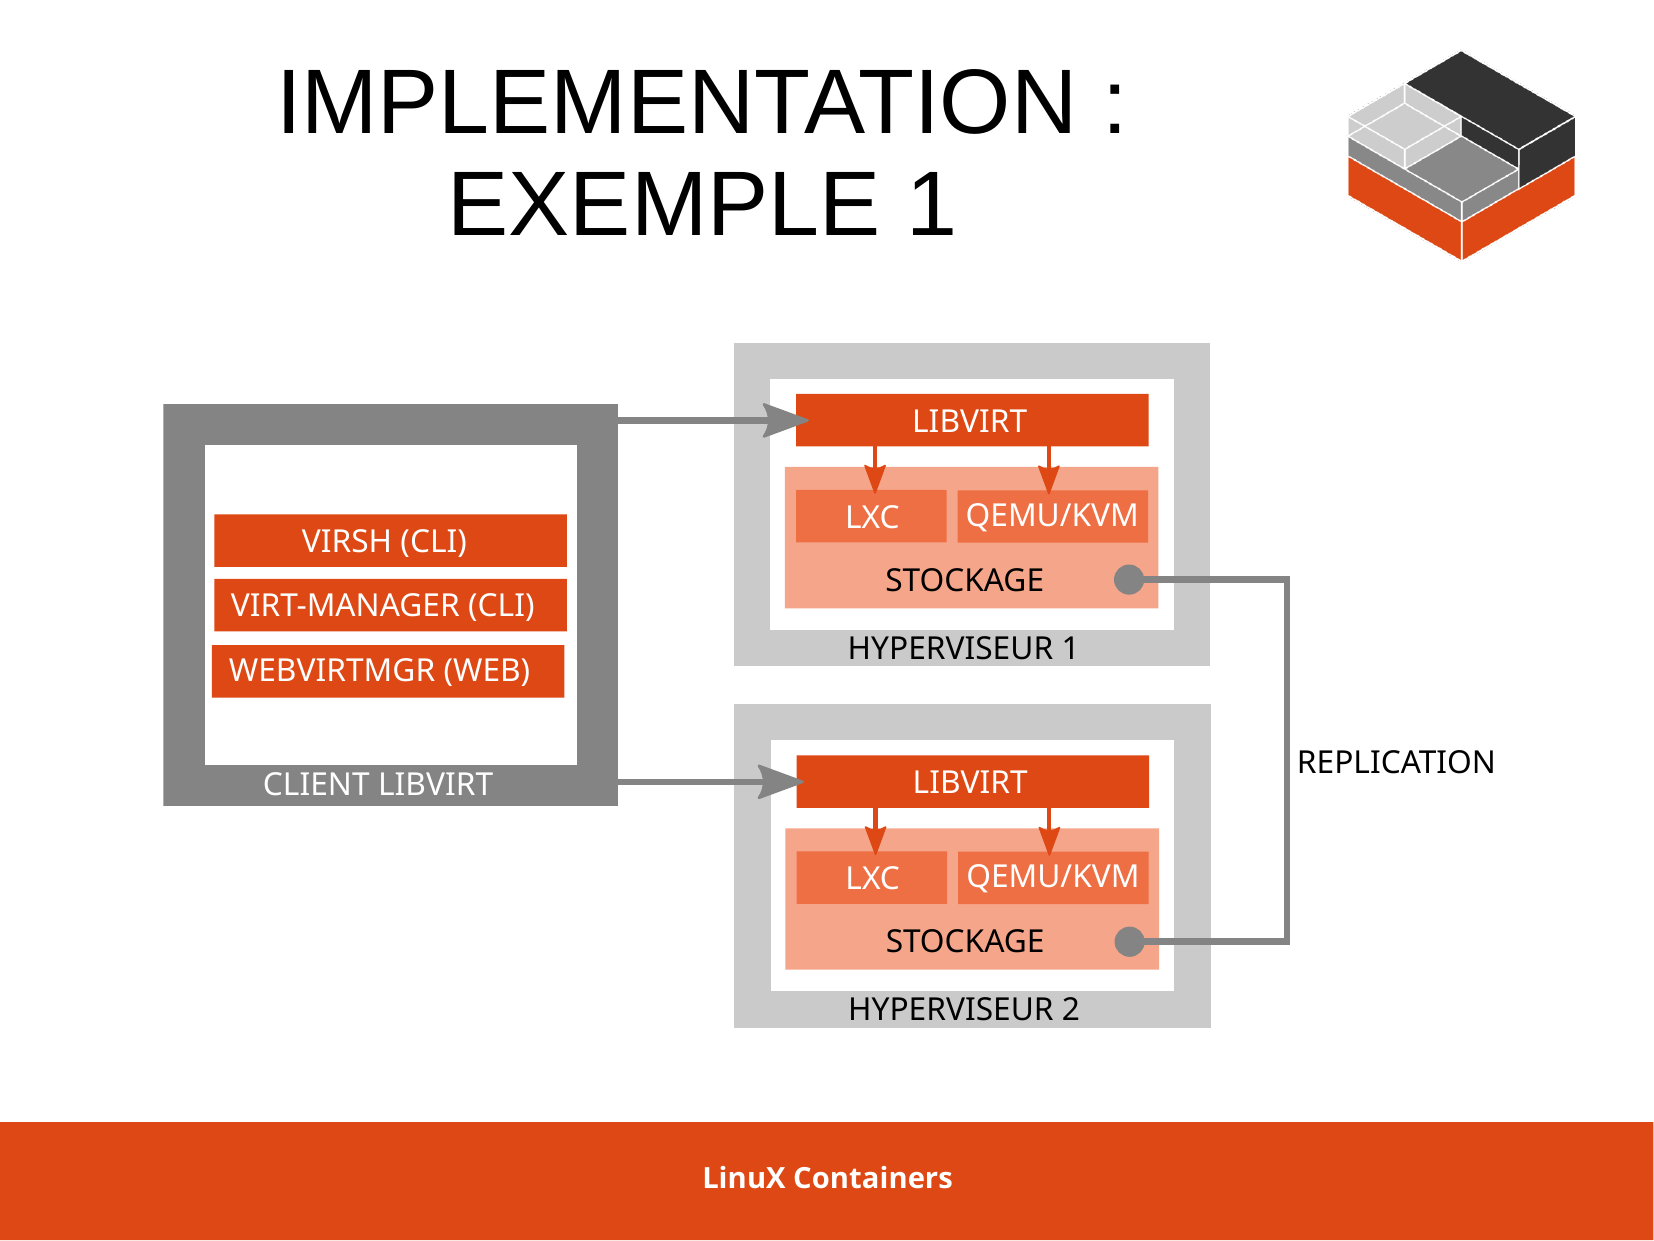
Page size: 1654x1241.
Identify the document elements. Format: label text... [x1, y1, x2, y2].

picture [1346, 49, 1576, 261]
title IMPLEMENTATION : EXEMPLE 1 [82, 49, 1323, 257]
picture [163, 342, 1501, 1028]
